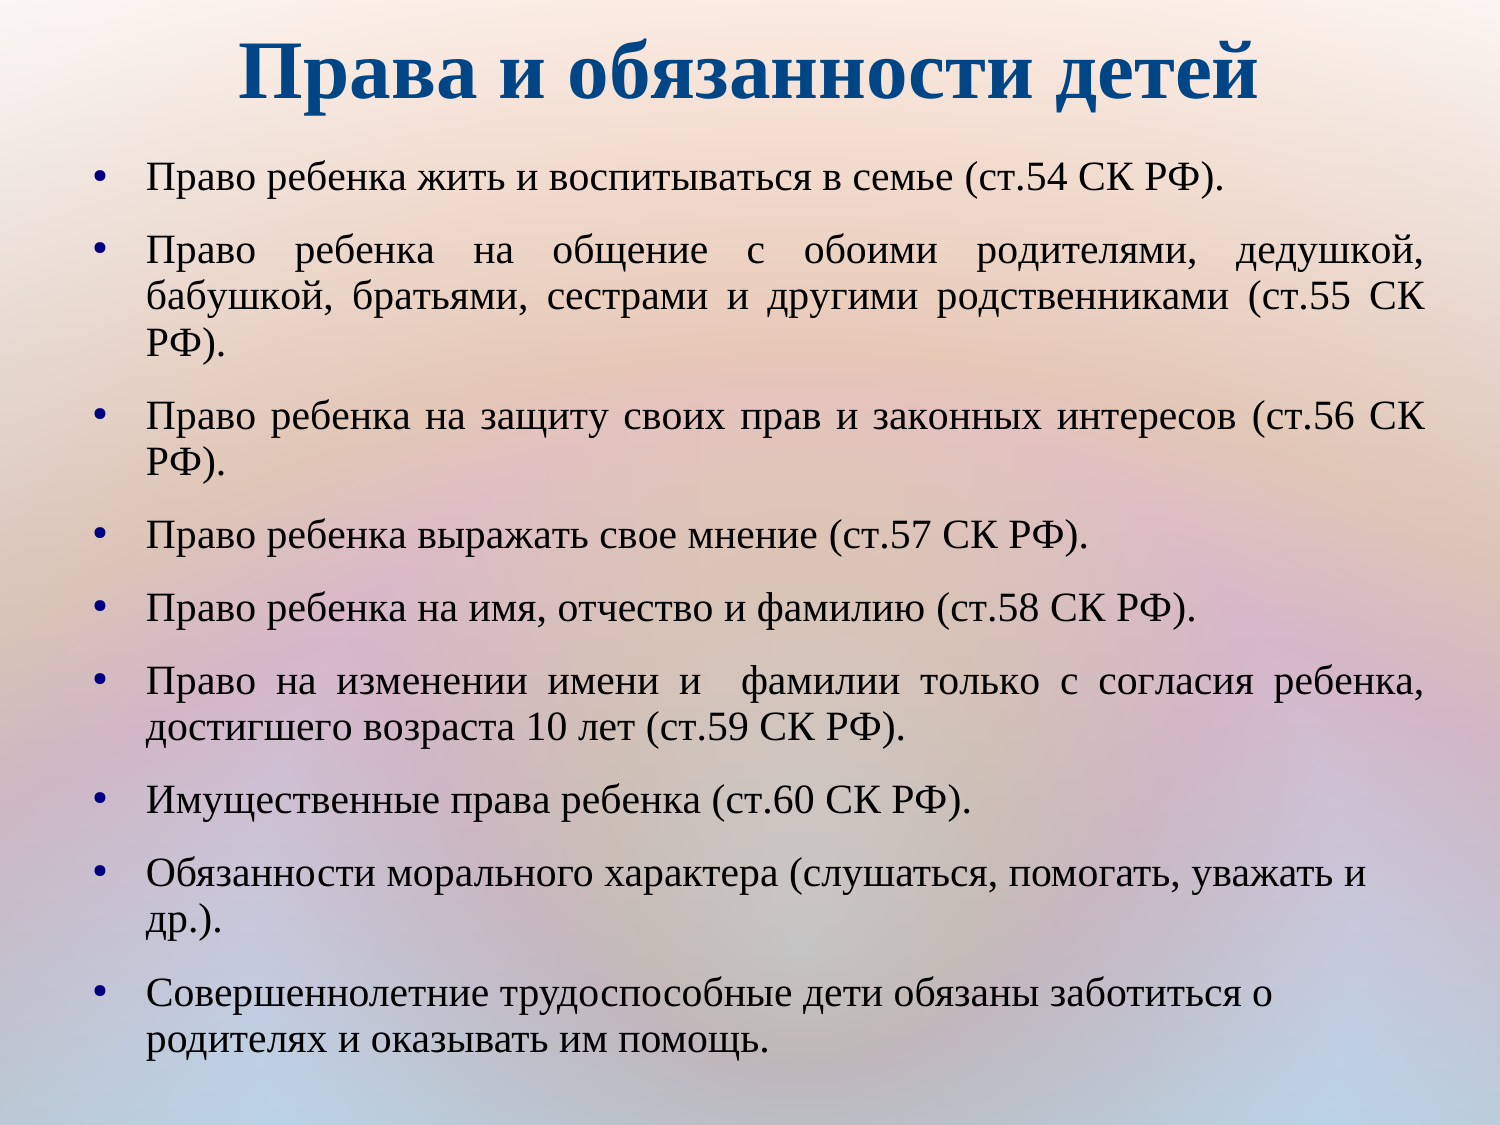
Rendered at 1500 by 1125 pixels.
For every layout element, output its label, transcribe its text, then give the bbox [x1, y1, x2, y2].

title Права и обязанности детей [75, 24, 1426, 209]
list Право ребенка жить и воспитываться в семье (ст.54 СК РФ). Право ребенка на общение с обоими родителями, дедушкой, бабушкой, братьями, сестрами и другими родственниками (ст.55 СК РФ). Право ребенка на защиту своих прав и законных интересов (ст.56 СК РФ). Право ребенка выражать свое мнение (ст.57 СК РФ). Право ребенка на имя, отчество и фамилию (ст.58 СК РФ). Право на изменении имени и фамилии только с согласия ребенка, достигшего возраста 10 лет (ст.59 СК РФ). Имущественные права ребенка (ст.60 СК РФ). Обязанности морального характера (слушаться, помогать, уважать и др.). Совершеннолетние трудоспособные дети обязаны заботиться о родителях и оказывать им помощь. [75, 153, 1425, 1073]
picture [0, 0, 1500, 1125]
